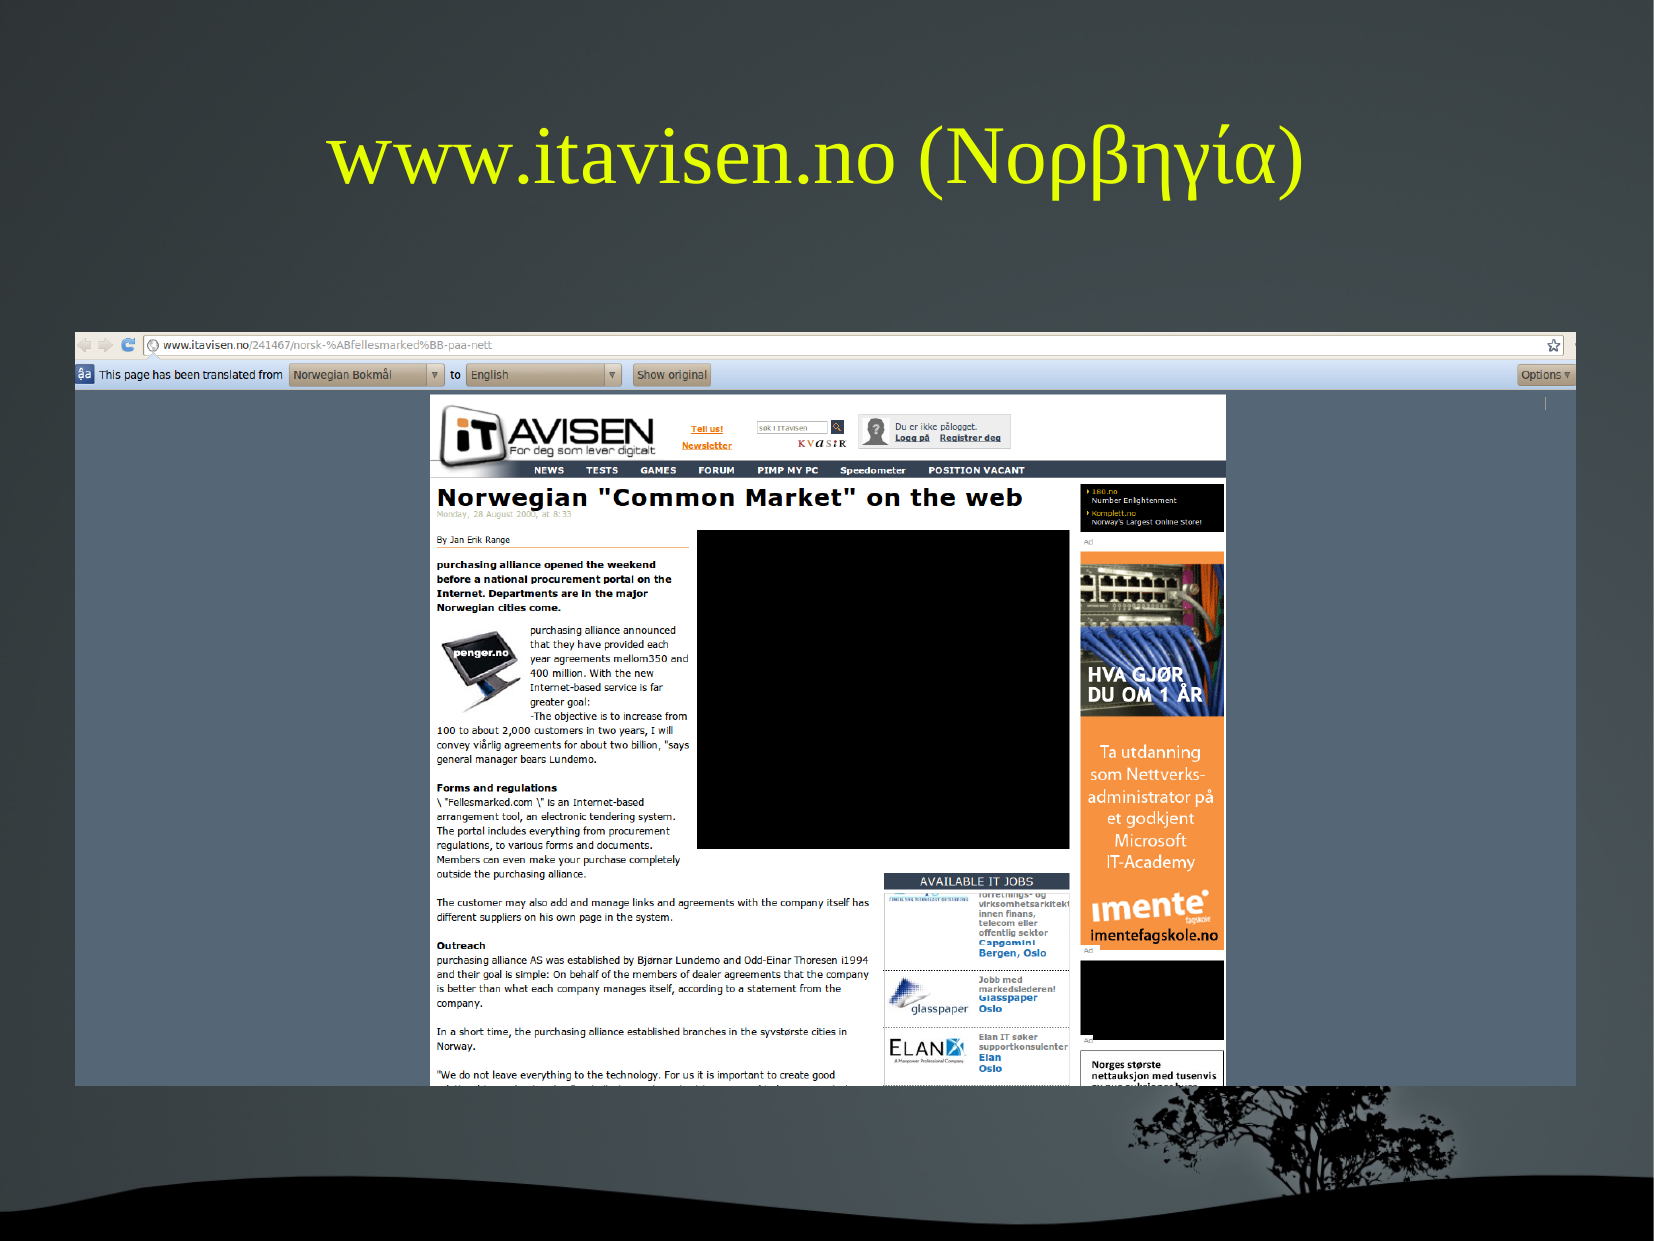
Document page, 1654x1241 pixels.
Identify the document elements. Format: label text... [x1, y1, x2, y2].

title www.itavisen.no (Νορβηγία) [82, 56, 1571, 250]
picture [0, 0, 1654, 1241]
